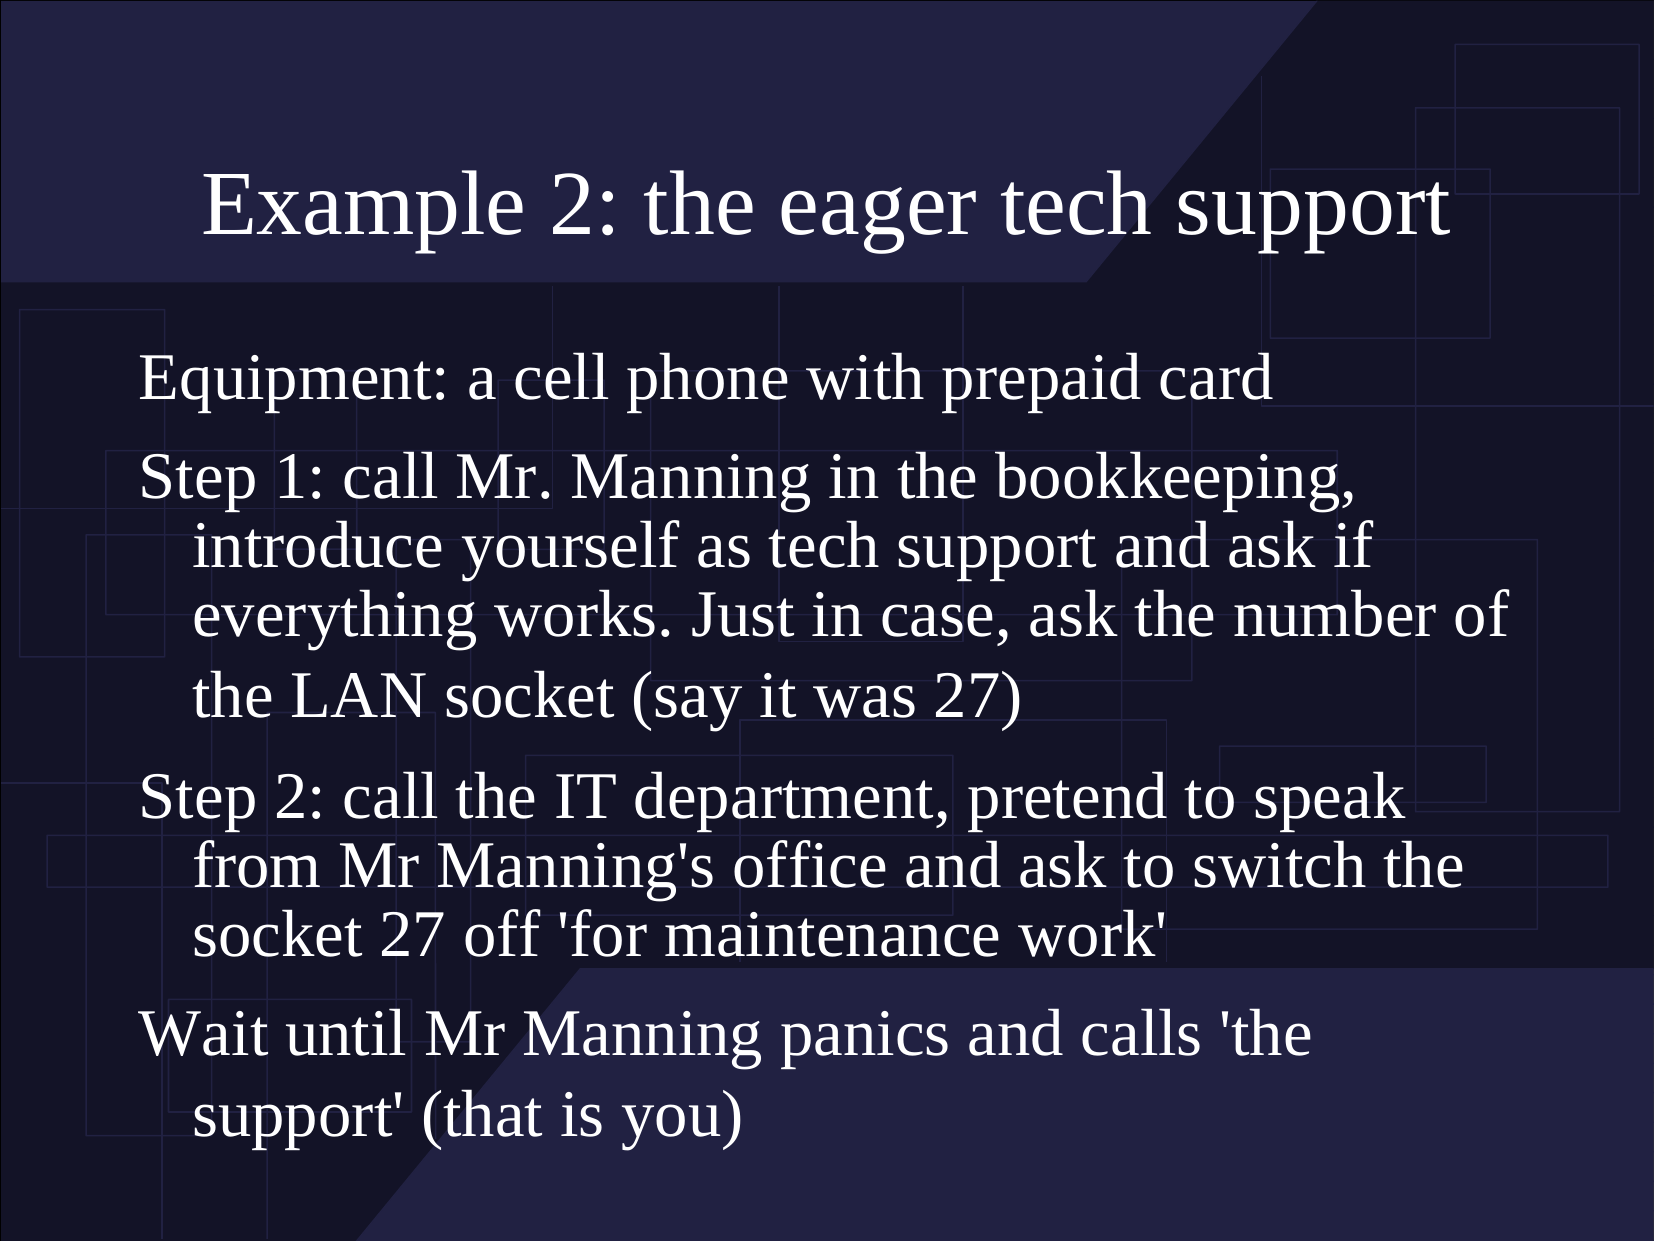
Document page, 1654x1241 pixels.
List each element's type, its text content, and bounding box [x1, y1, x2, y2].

title Example 2: the eager tech support [121, 102, 1534, 310]
list Equipment: a cell phone with prepaid card Step 1: call Mr. Manning in the bookkeeping, introduce yourself as tech support and ask if everything works. Just in case, ask the number of the LAN socket (say it was 27)‏ Step 2: call the IT department, pretend to speak from Mr Manning's office and ask to switch the socket 27 off 'for maintenance work' Wait until Mr Manning panics and calls 'the support' (that is you)‏ [121, 344, 1534, 1178]
